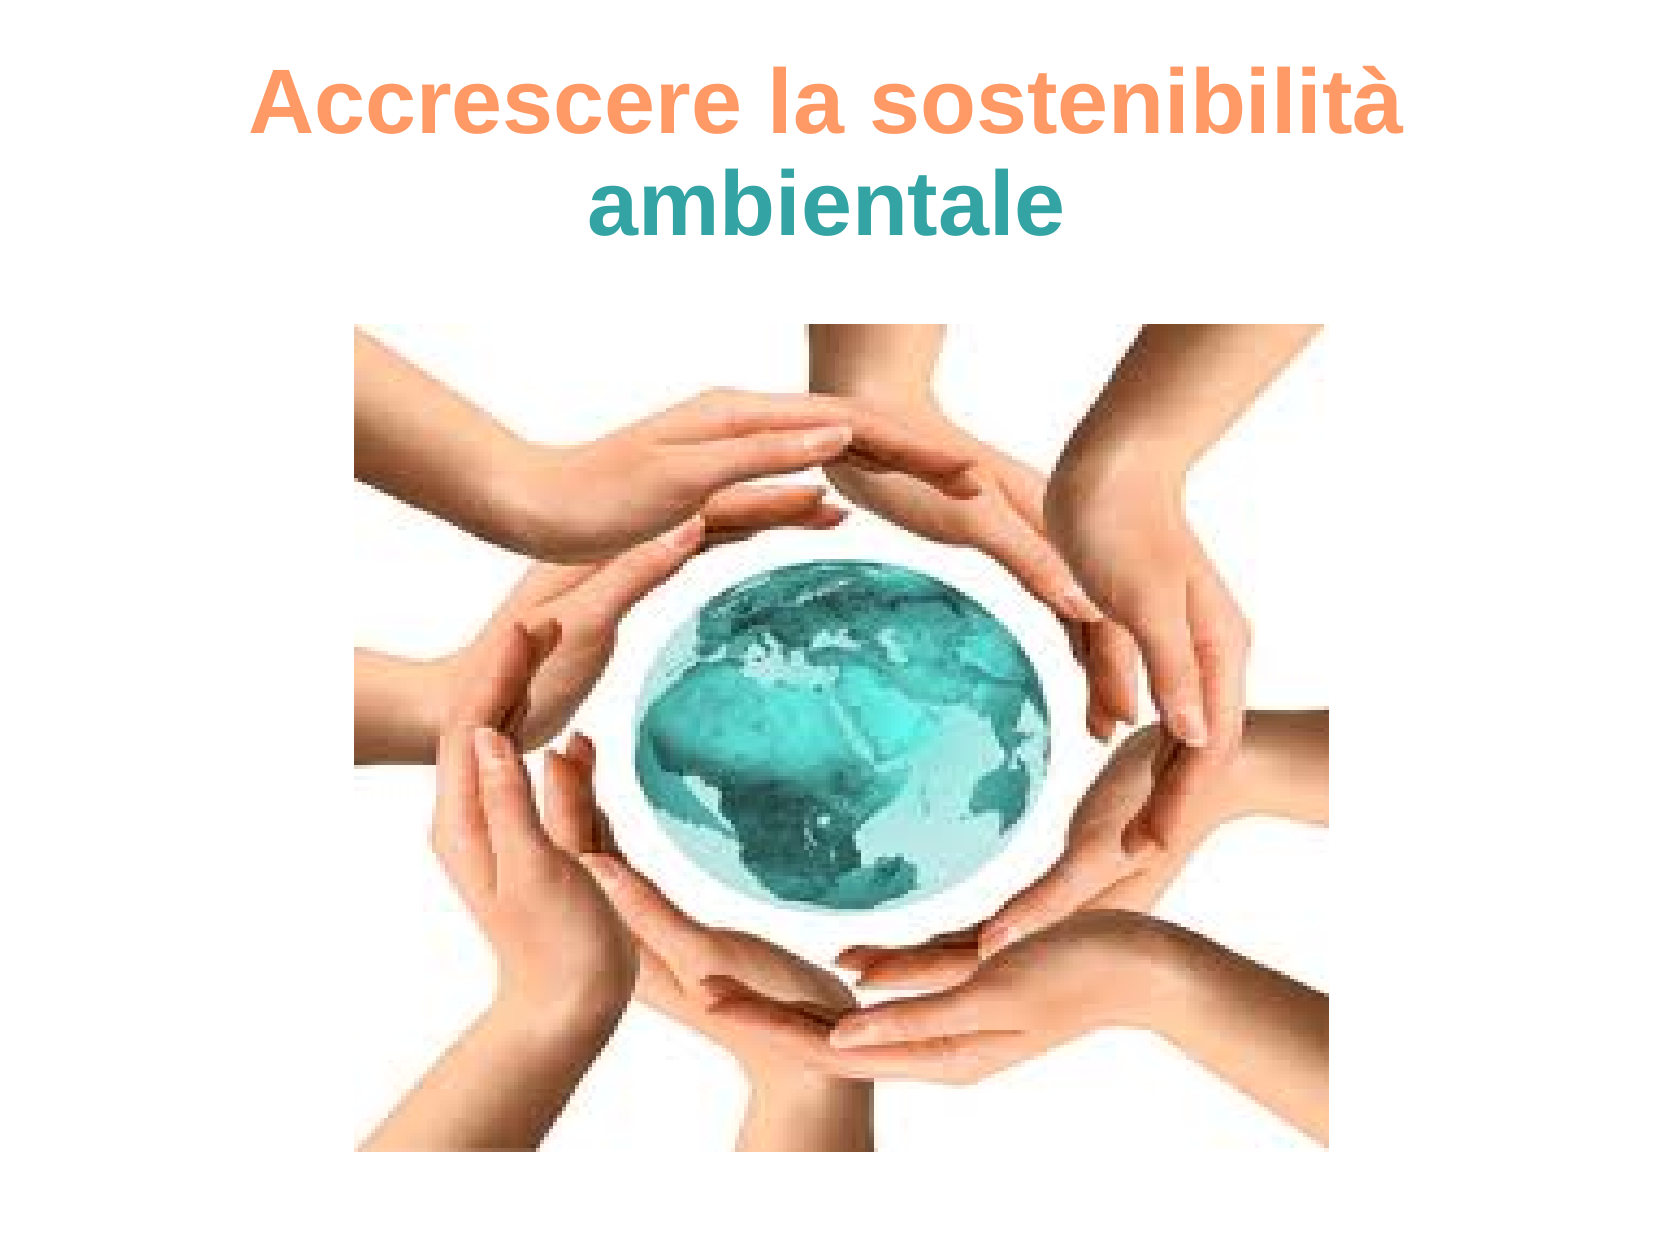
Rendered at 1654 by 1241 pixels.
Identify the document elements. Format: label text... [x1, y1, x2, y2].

title Accrescere la sostenibilità ambientale [82, 49, 1571, 257]
picture [354, 324, 1329, 1152]
